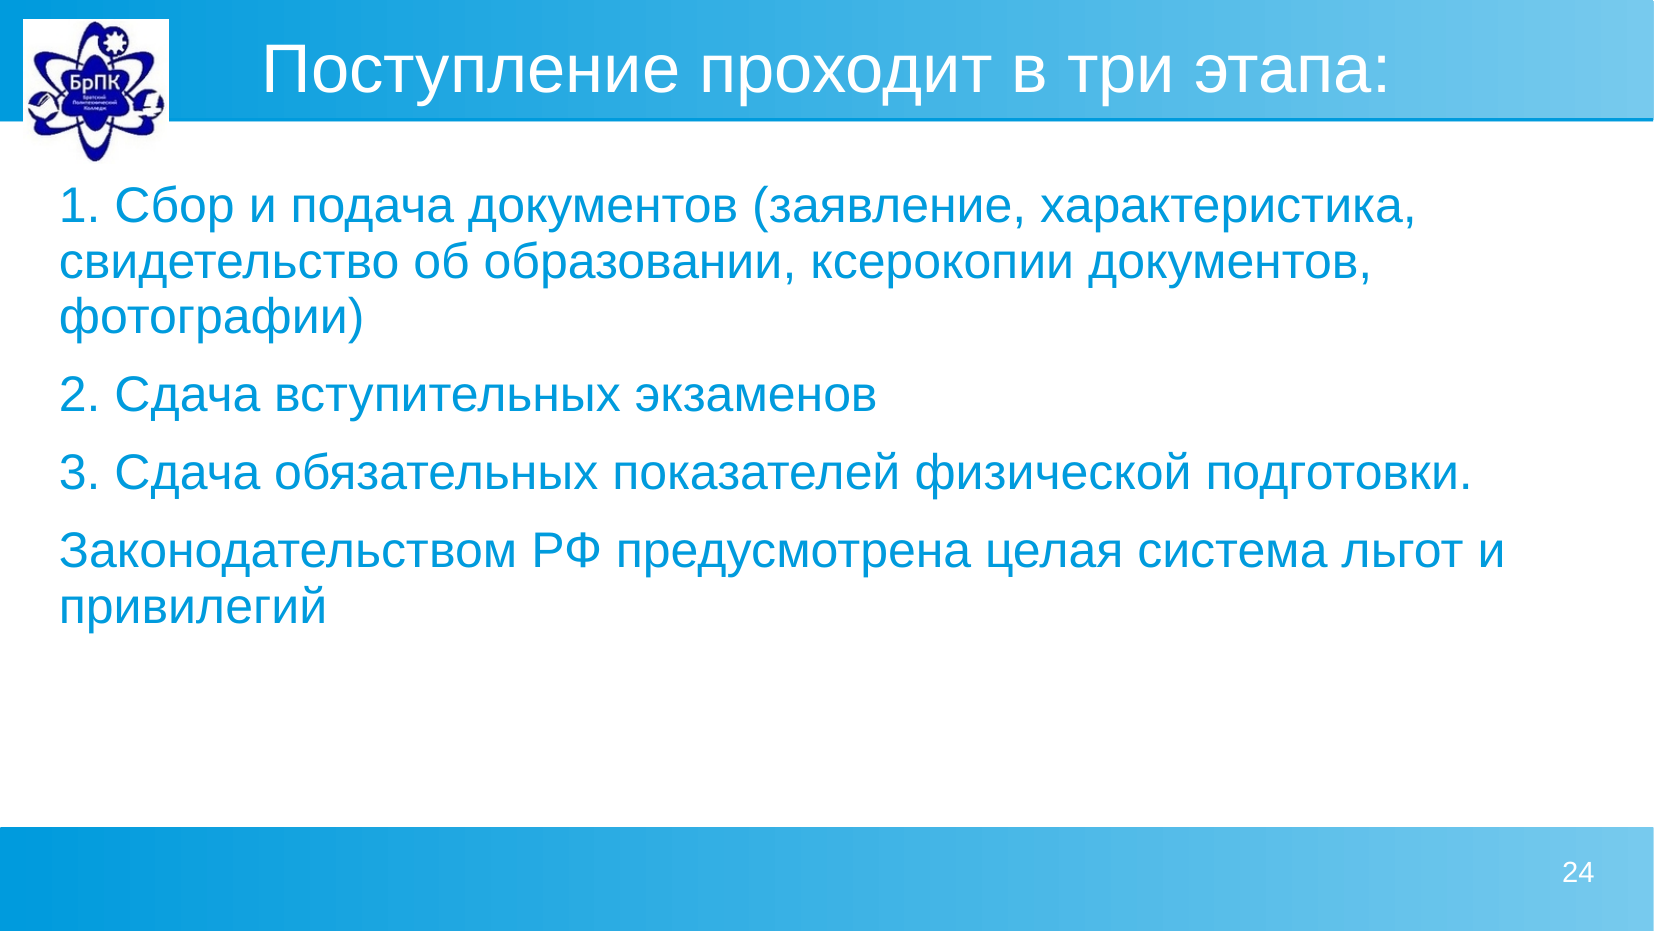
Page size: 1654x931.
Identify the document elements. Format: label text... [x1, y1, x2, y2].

title Поступление проходит в три этапа: [169, 30, 1595, 108]
picture [23, 20, 169, 164]
list 1. Сбор и подача документов (заявление, характеристика, свидетельство об образовании, ксерокопии документов, фотографии) 2. Сдача вступительных экзаменов 3. Сдача обязательных показателей физической подготовки. Законодательством РФ предусмотрена целая система льгот и привилегий [59, 177, 1595, 768]
